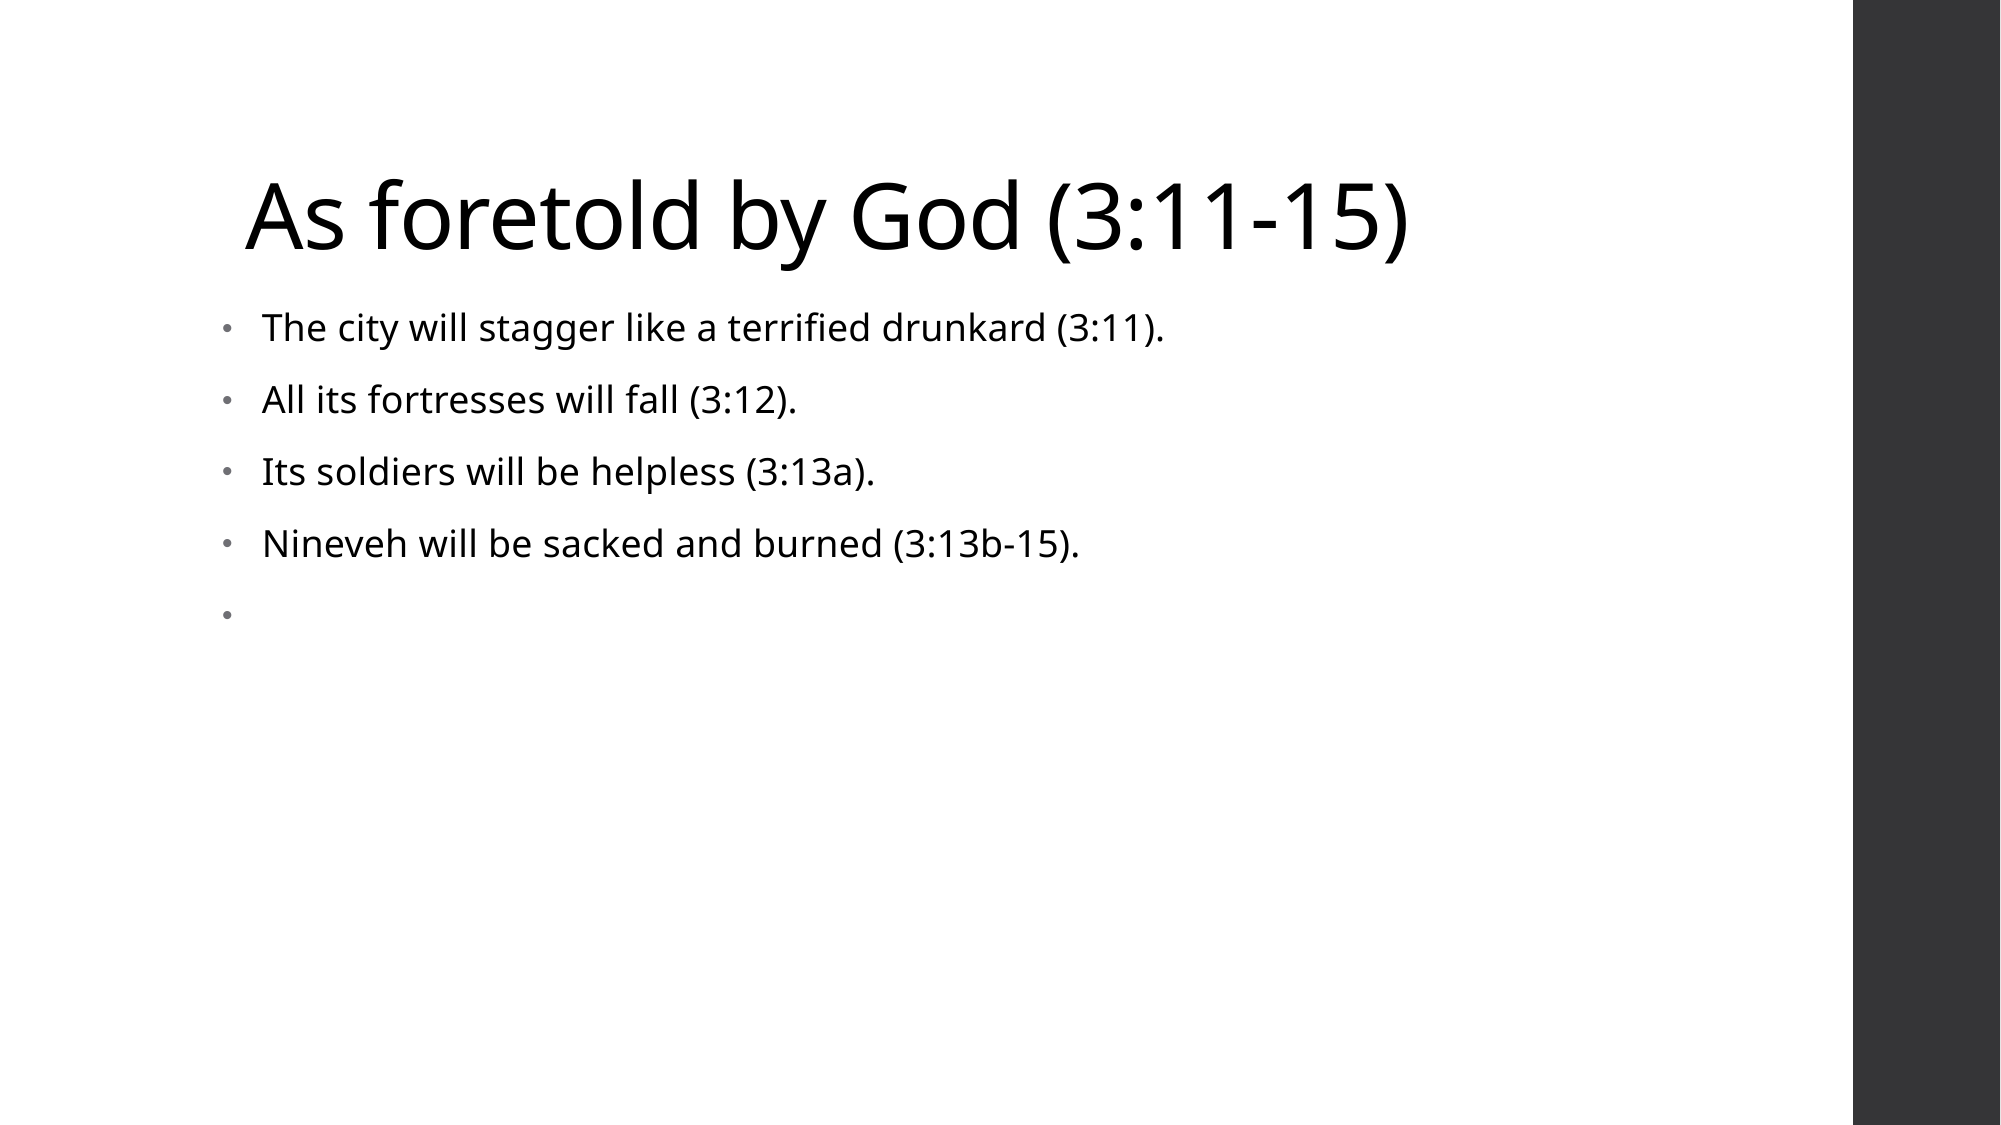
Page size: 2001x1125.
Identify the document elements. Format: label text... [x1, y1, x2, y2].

list The city will stagger like a terrified drunkard (3:11). All its fortresses will fall (3:12). Its soldiers will be helpless (3:13a). Nineveh will be sacked and burned (3:13b-15). [206, 299, 1617, 1014]
title As foretold by God (3:11-15) [206, 60, 1797, 278]
